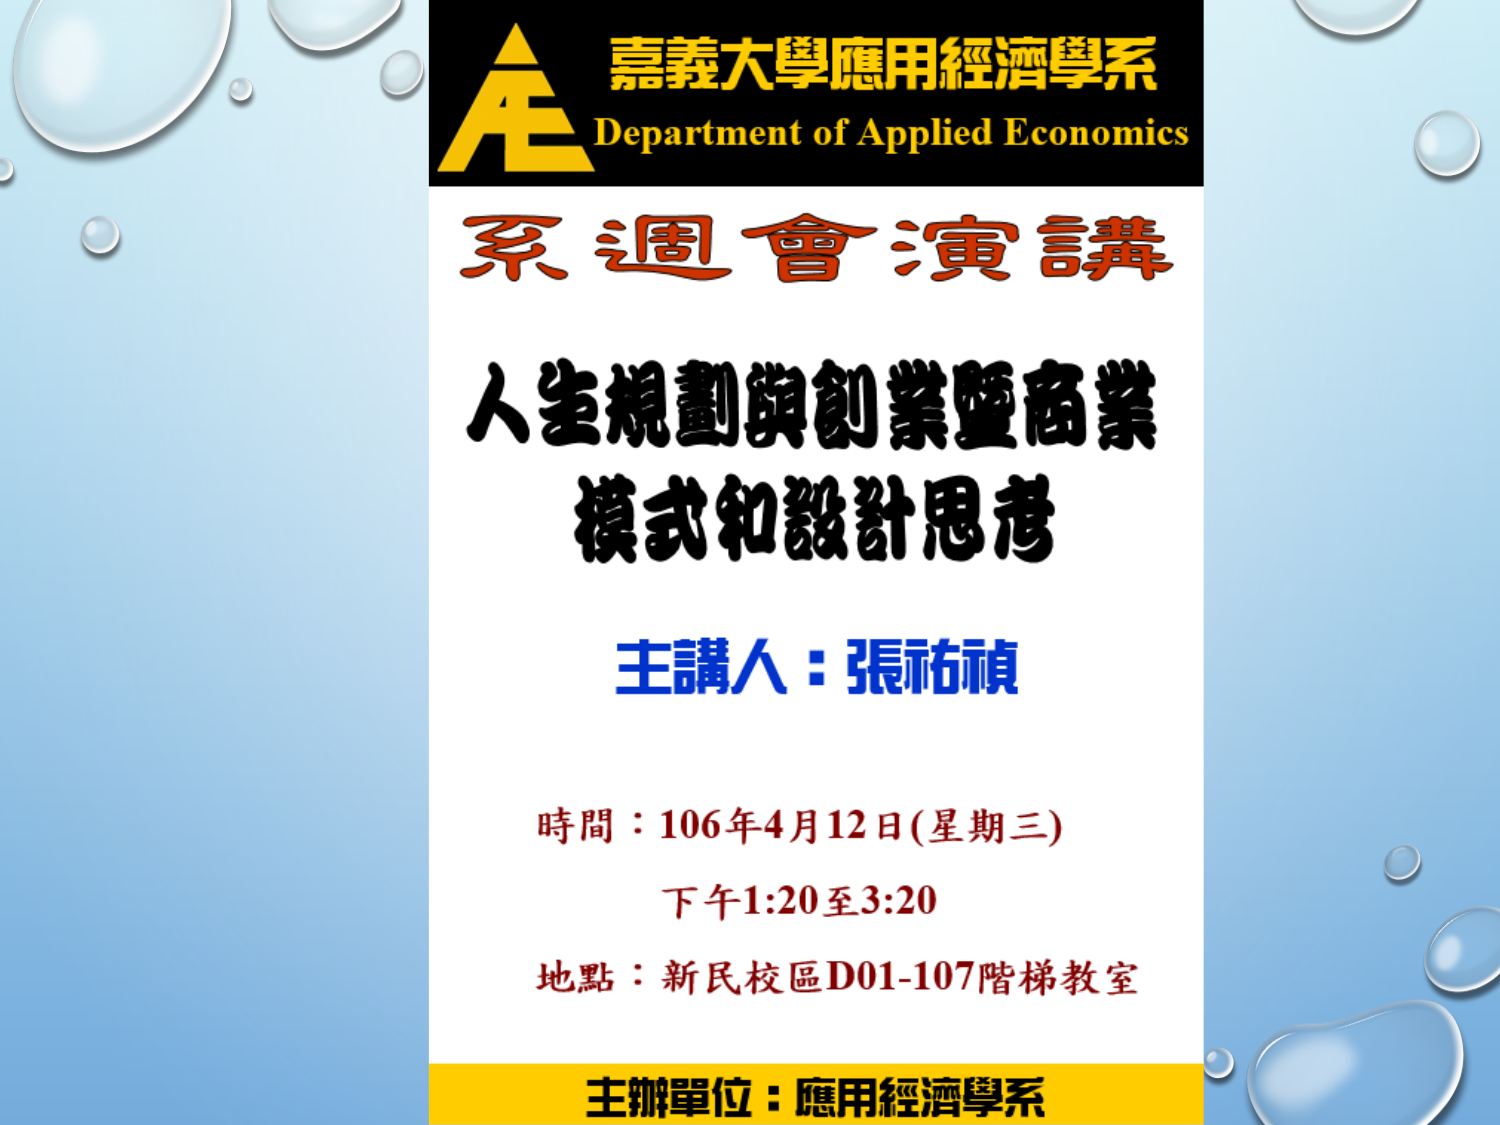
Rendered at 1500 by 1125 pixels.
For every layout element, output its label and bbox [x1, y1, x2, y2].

picture [428, 0, 1204, 1125]
